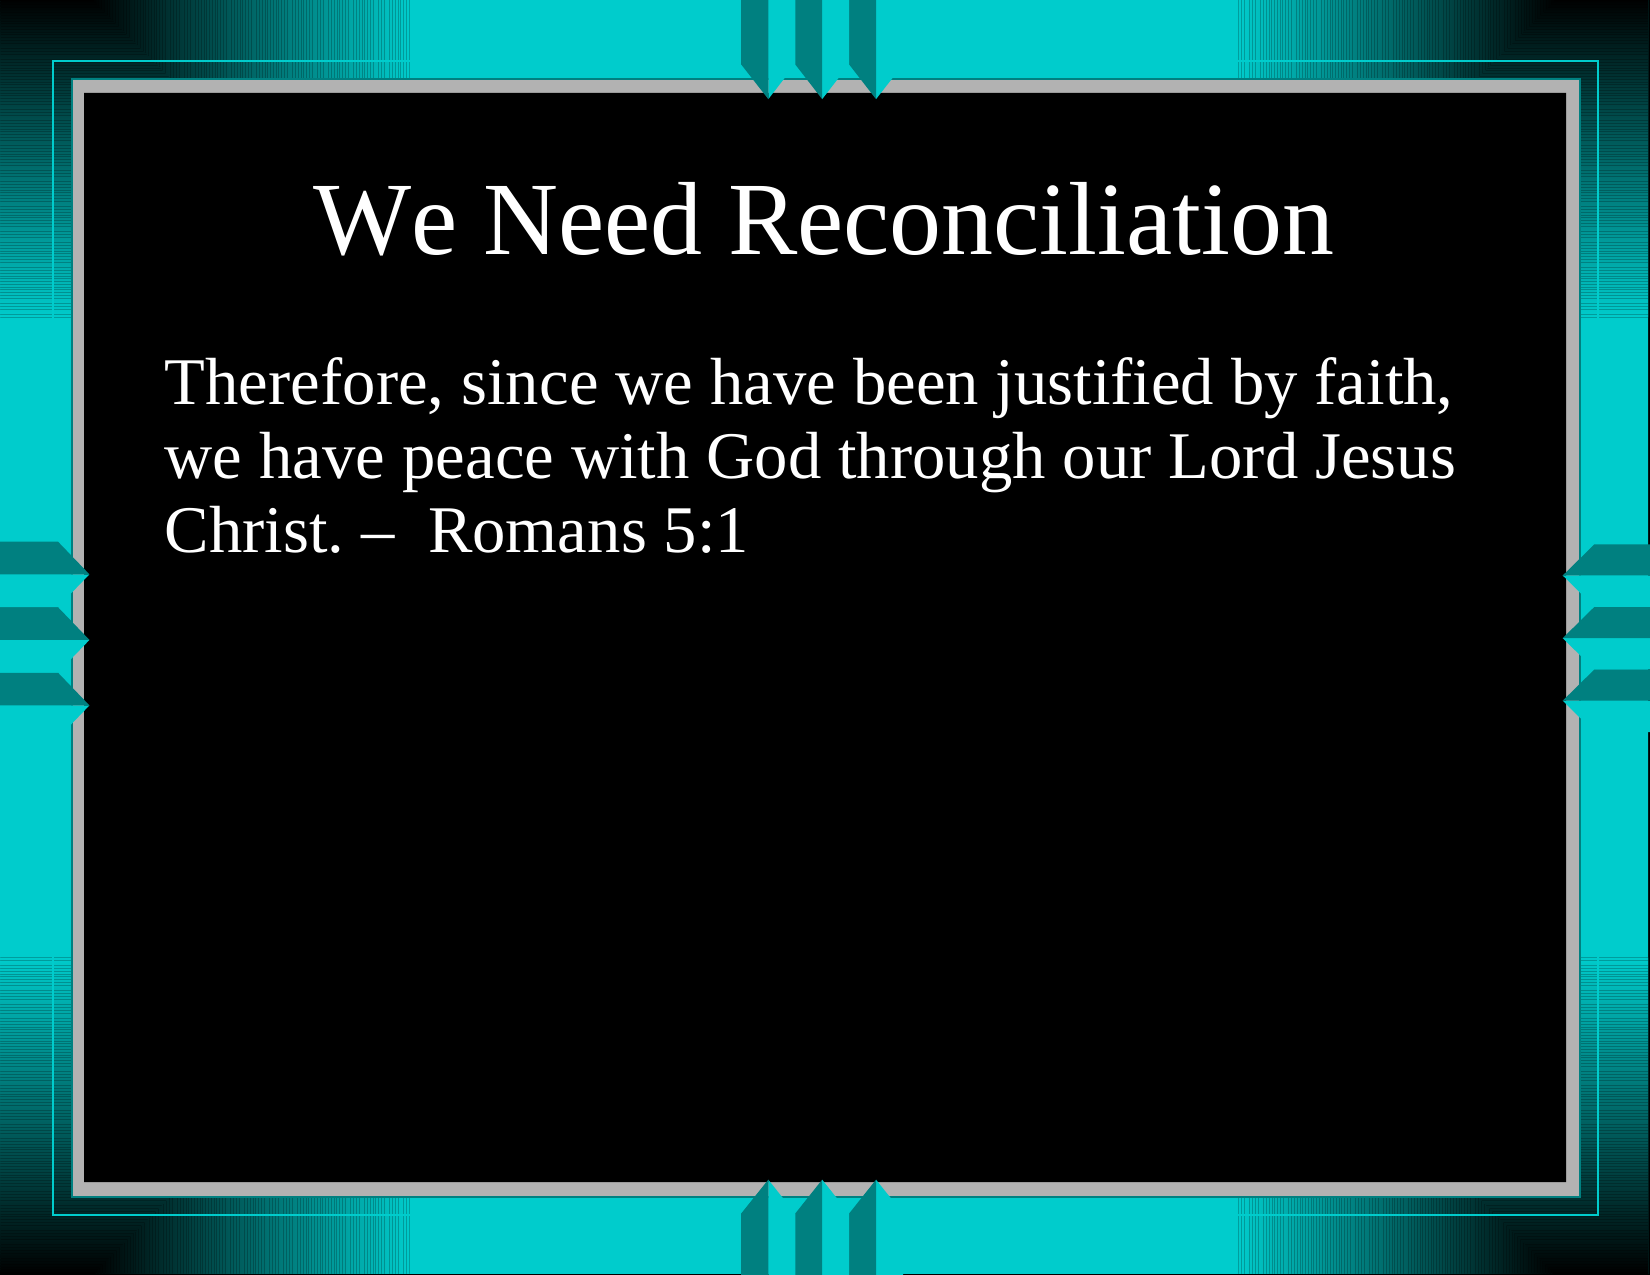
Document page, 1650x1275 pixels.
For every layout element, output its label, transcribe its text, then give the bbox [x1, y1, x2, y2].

title We Need Reconciliation [123, 113, 1527, 326]
text_box Therefore, since we have been justified by faith, we have peace with God through our Lord Jesus Christ. – Romans 5:1 [149, 337, 1500, 663]
